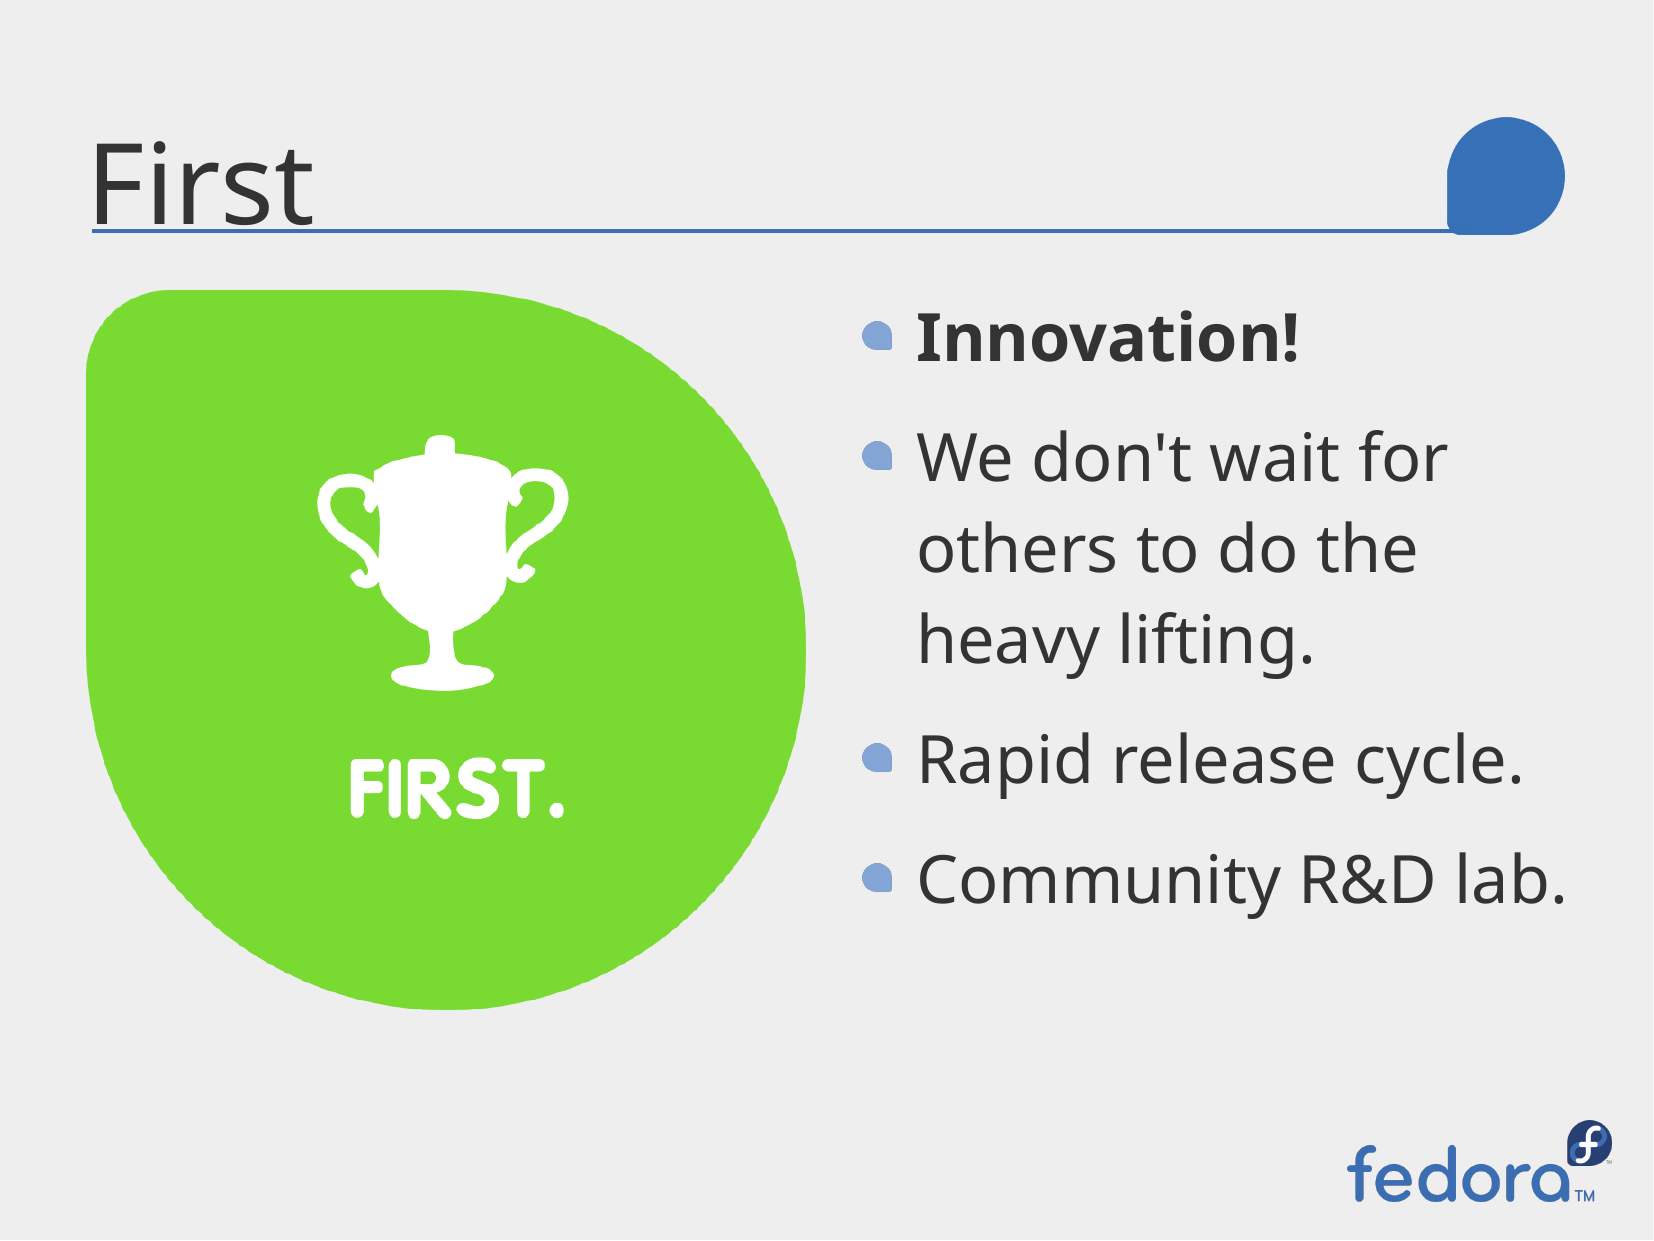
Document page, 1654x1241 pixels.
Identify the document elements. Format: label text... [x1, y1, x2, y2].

picture [86, 290, 806, 1010]
picture [1347, 1120, 1612, 1202]
title First [86, 111, 1575, 250]
list Innovation! We don't wait for others to do the heavy lifting. Rapid release cycle. Community R&D lab. [845, 290, 1572, 1010]
